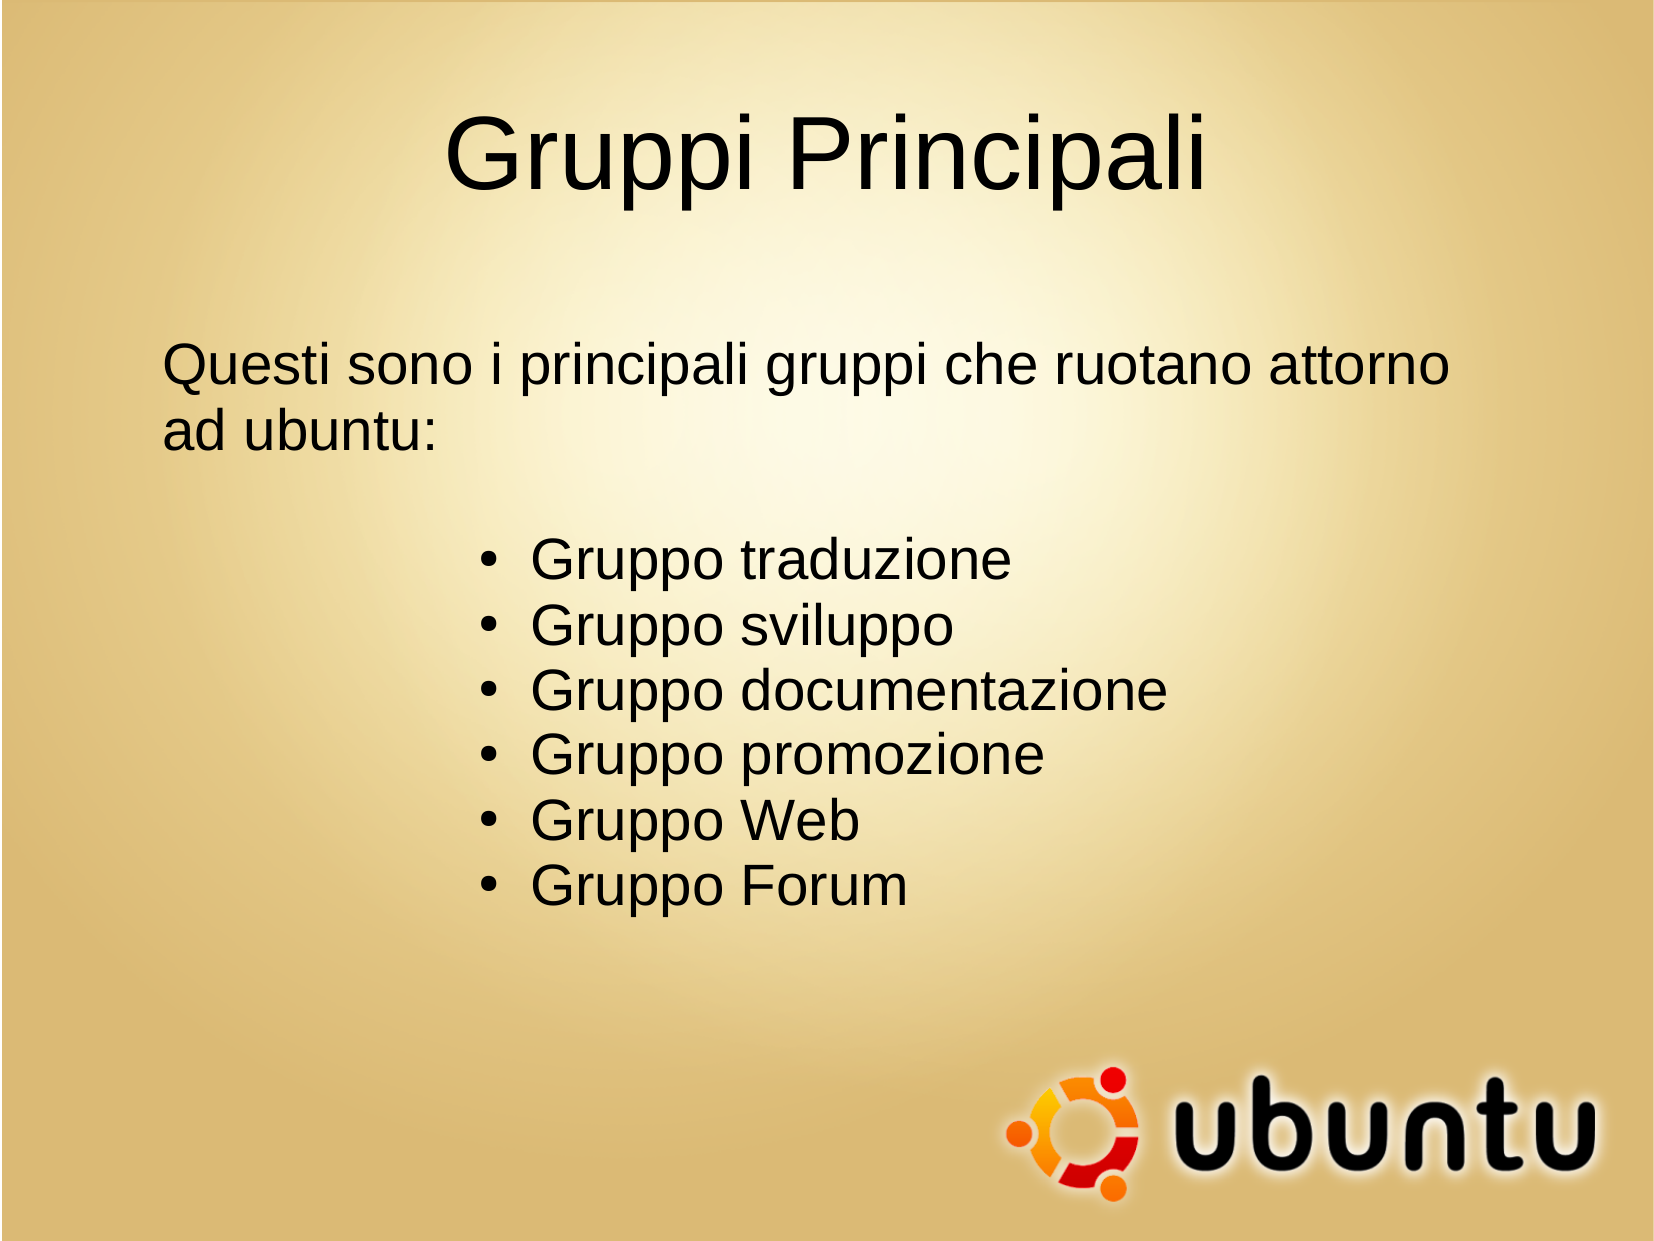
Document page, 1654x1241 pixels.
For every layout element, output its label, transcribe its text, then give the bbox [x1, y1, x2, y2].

title Gruppi Principali [82, 49, 1571, 257]
picture [2, 0, 1654, 1241]
subtitle Gruppo traduzione Gruppo sviluppo Gruppo documentazione Gruppo promozione Gruppo Web Gruppo Forum [442, 501, 1211, 943]
text_box Questi sono i principali gruppi che ruotano attorno ad ubuntu: [147, 324, 1506, 485]
